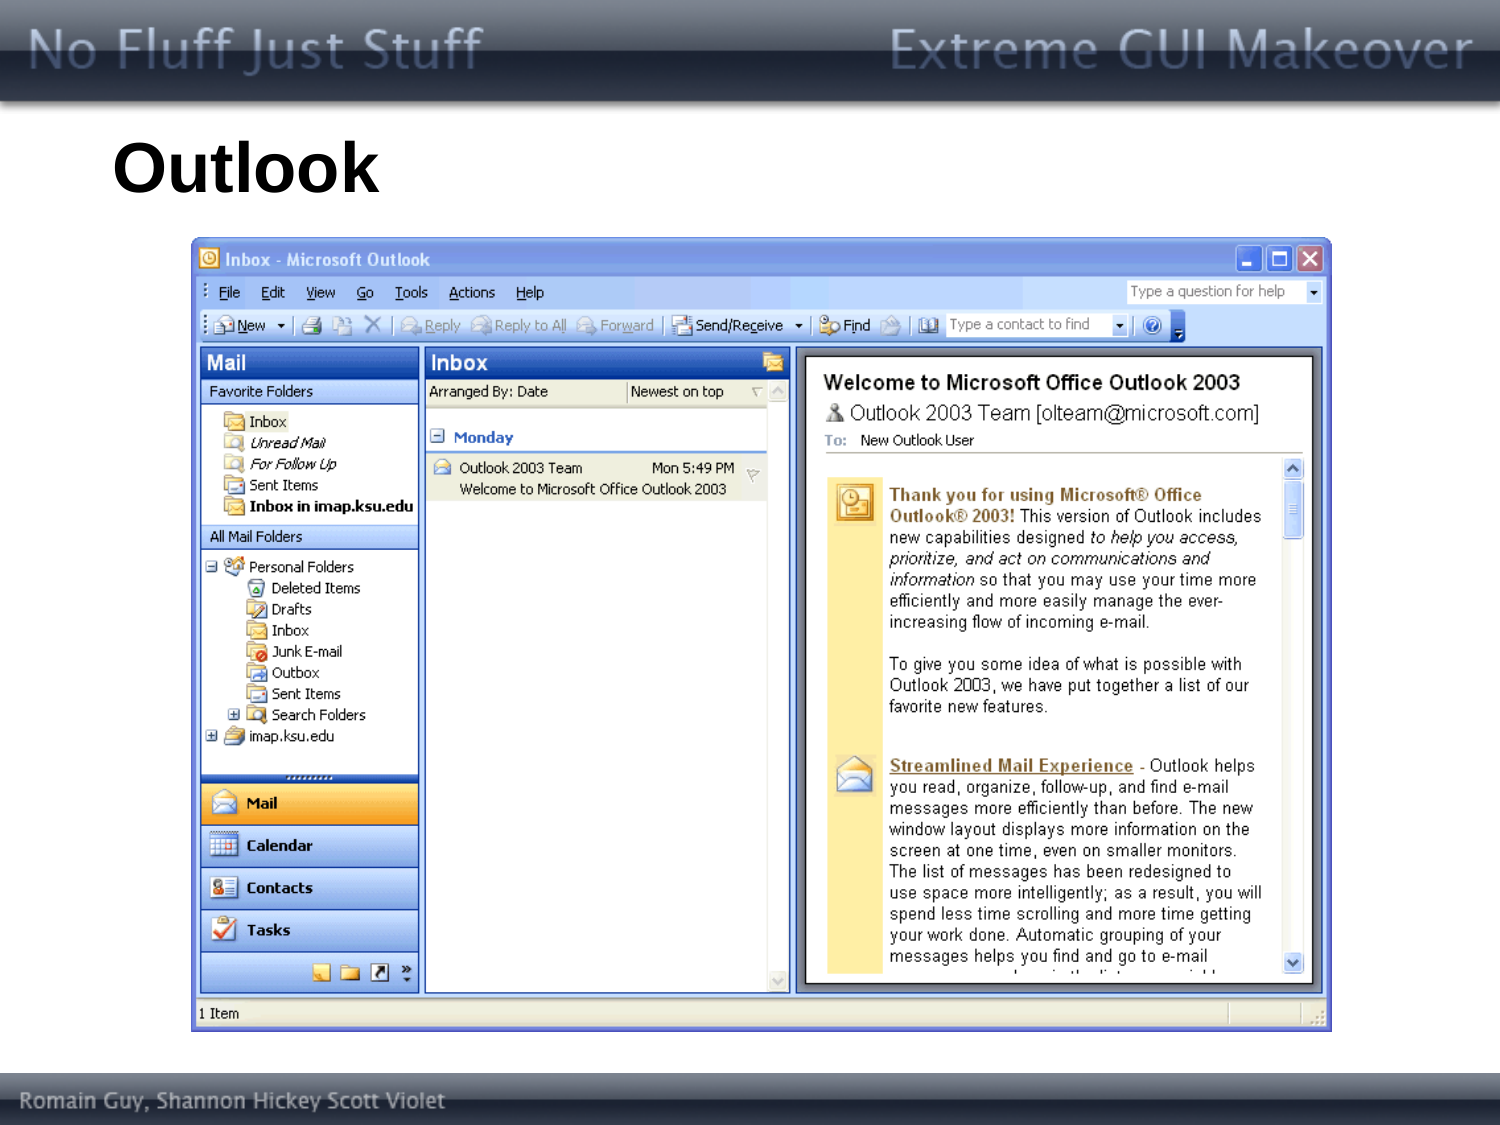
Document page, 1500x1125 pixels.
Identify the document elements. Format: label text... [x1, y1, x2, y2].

picture [0, 1073, 1500, 1125]
picture [0, 0, 1500, 114]
title Outlook [112, 119, 1417, 207]
picture [191, 237, 1332, 1032]
